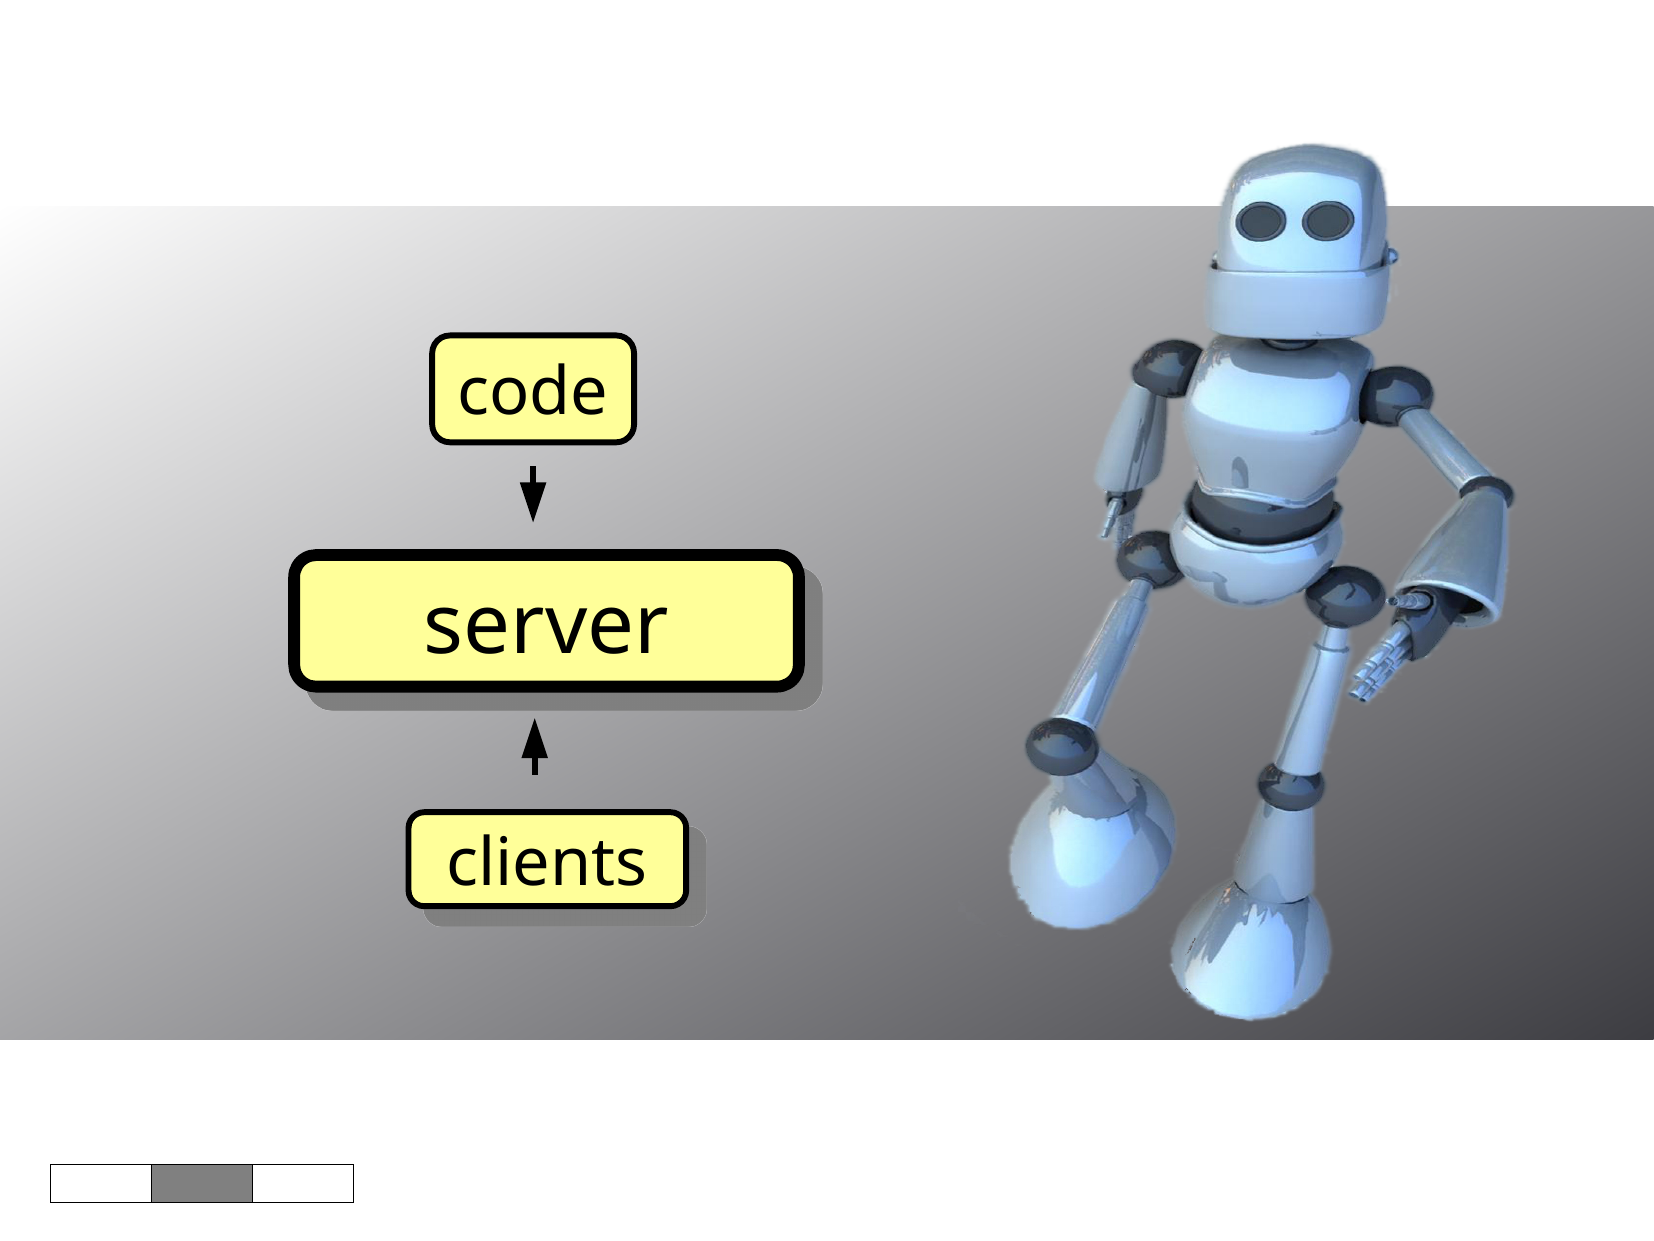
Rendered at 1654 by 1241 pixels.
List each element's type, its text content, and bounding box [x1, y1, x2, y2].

text_box clients [408, 812, 687, 907]
text_box server [294, 555, 799, 687]
text_box code [432, 335, 635, 443]
picture [958, 131, 1540, 1034]
text_box [50, 1164, 354, 1203]
